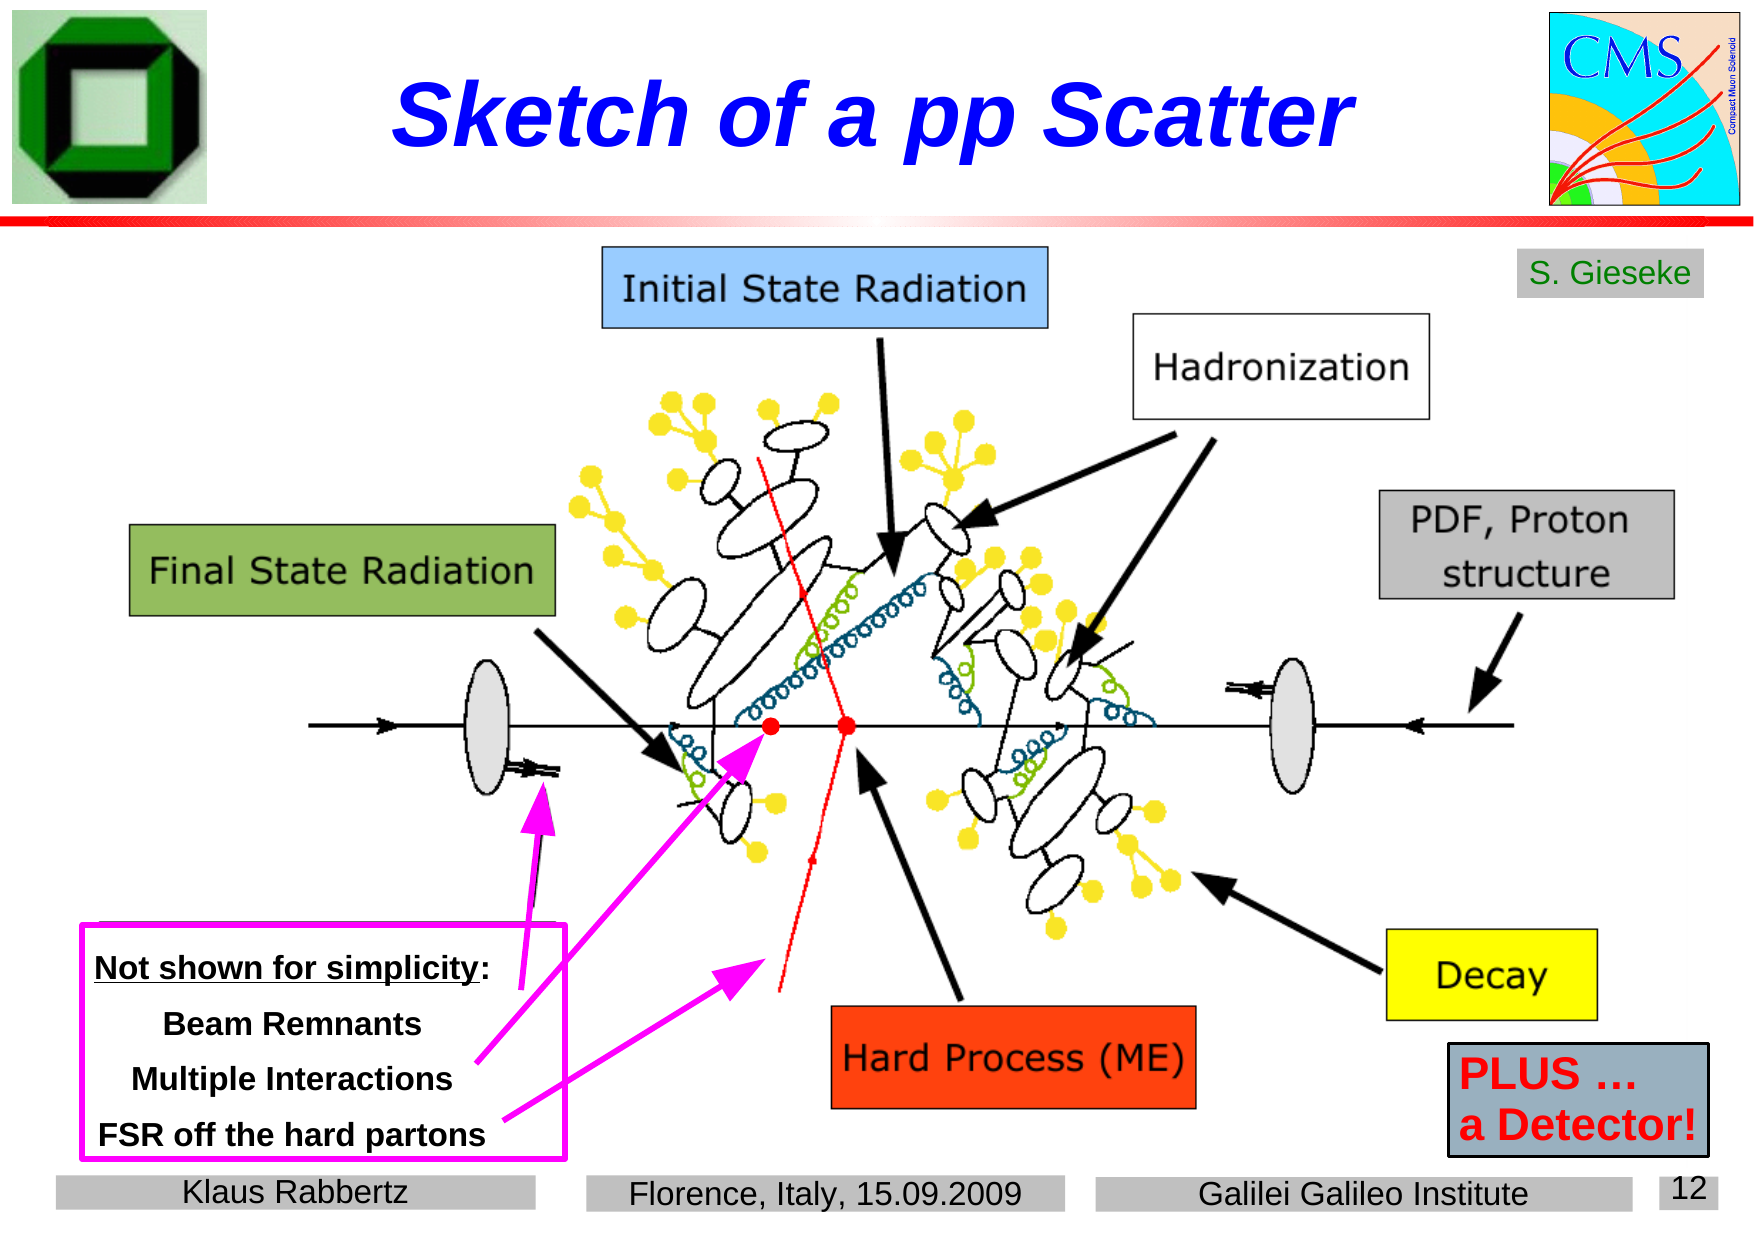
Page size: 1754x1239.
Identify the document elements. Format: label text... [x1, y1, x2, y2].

title Sketch of a pp Scatter [220, 16, 1525, 213]
picture [85, 1151, 562, 1156]
text_box PLUS … a Detector! [1448, 1043, 1709, 1157]
picture [12, 10, 207, 204]
picture [85, 235, 1688, 1168]
text_box S. Gieseke [1517, 248, 1704, 298]
text_box Not shown for simplicity: Beam Remnants Multiple Interactions FSR off the hard partons [82, 925, 565, 1151]
picture [1548, 11, 1741, 206]
text_box [761, 717, 780, 736]
